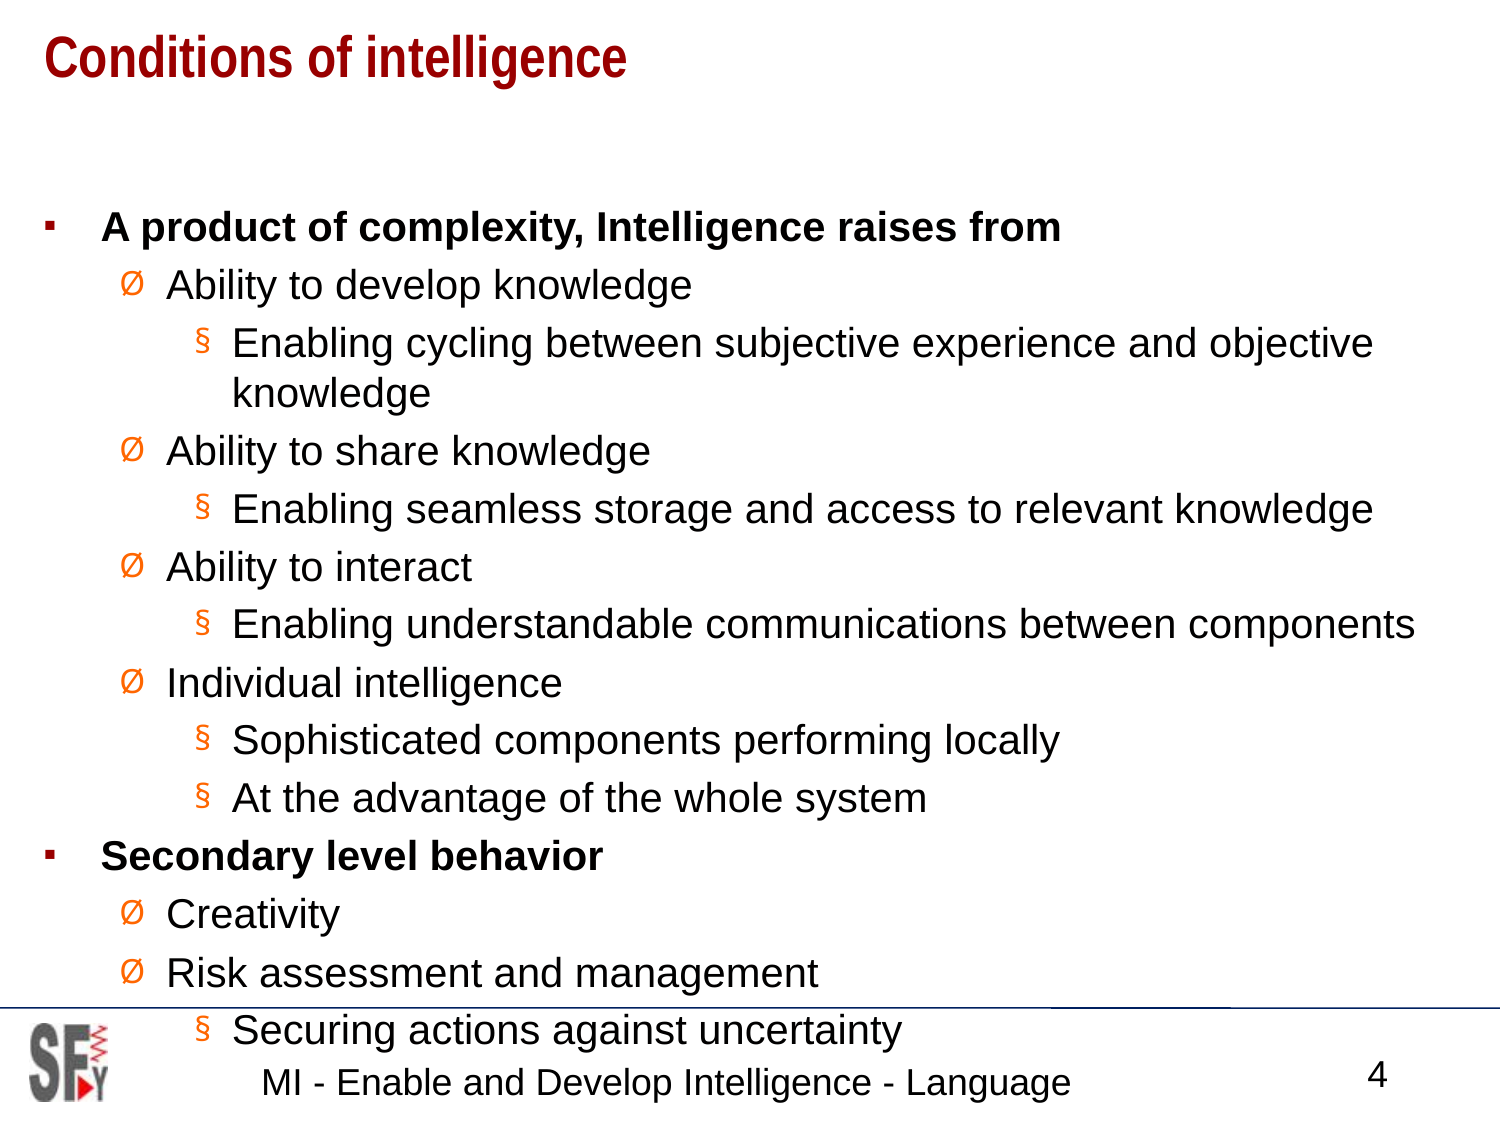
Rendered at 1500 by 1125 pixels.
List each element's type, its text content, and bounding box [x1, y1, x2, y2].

footer MI - Enable and Develop Intelligence - Language [246, 1042, 1266, 1103]
slide_number <numéro> [1352, 1034, 1490, 1103]
picture [29, 1061, 108, 1102]
list A product of complexity, Intelligence raises from Ability to develop knowledge Enabling cycling between subjective experience and objective knowledge Ability to share knowledge Enabling seamless storage and access to relevant knowledge Ability to interact Enabling understandable communications between components Individual intelligence Sophisticated components performing locally At the advantage of the whole system Secondary level behavior Creativity Risk assessment and management Securing actions against uncertainty [29, 184, 1471, 1061]
title Conditions of intelligence [29, 12, 1471, 184]
